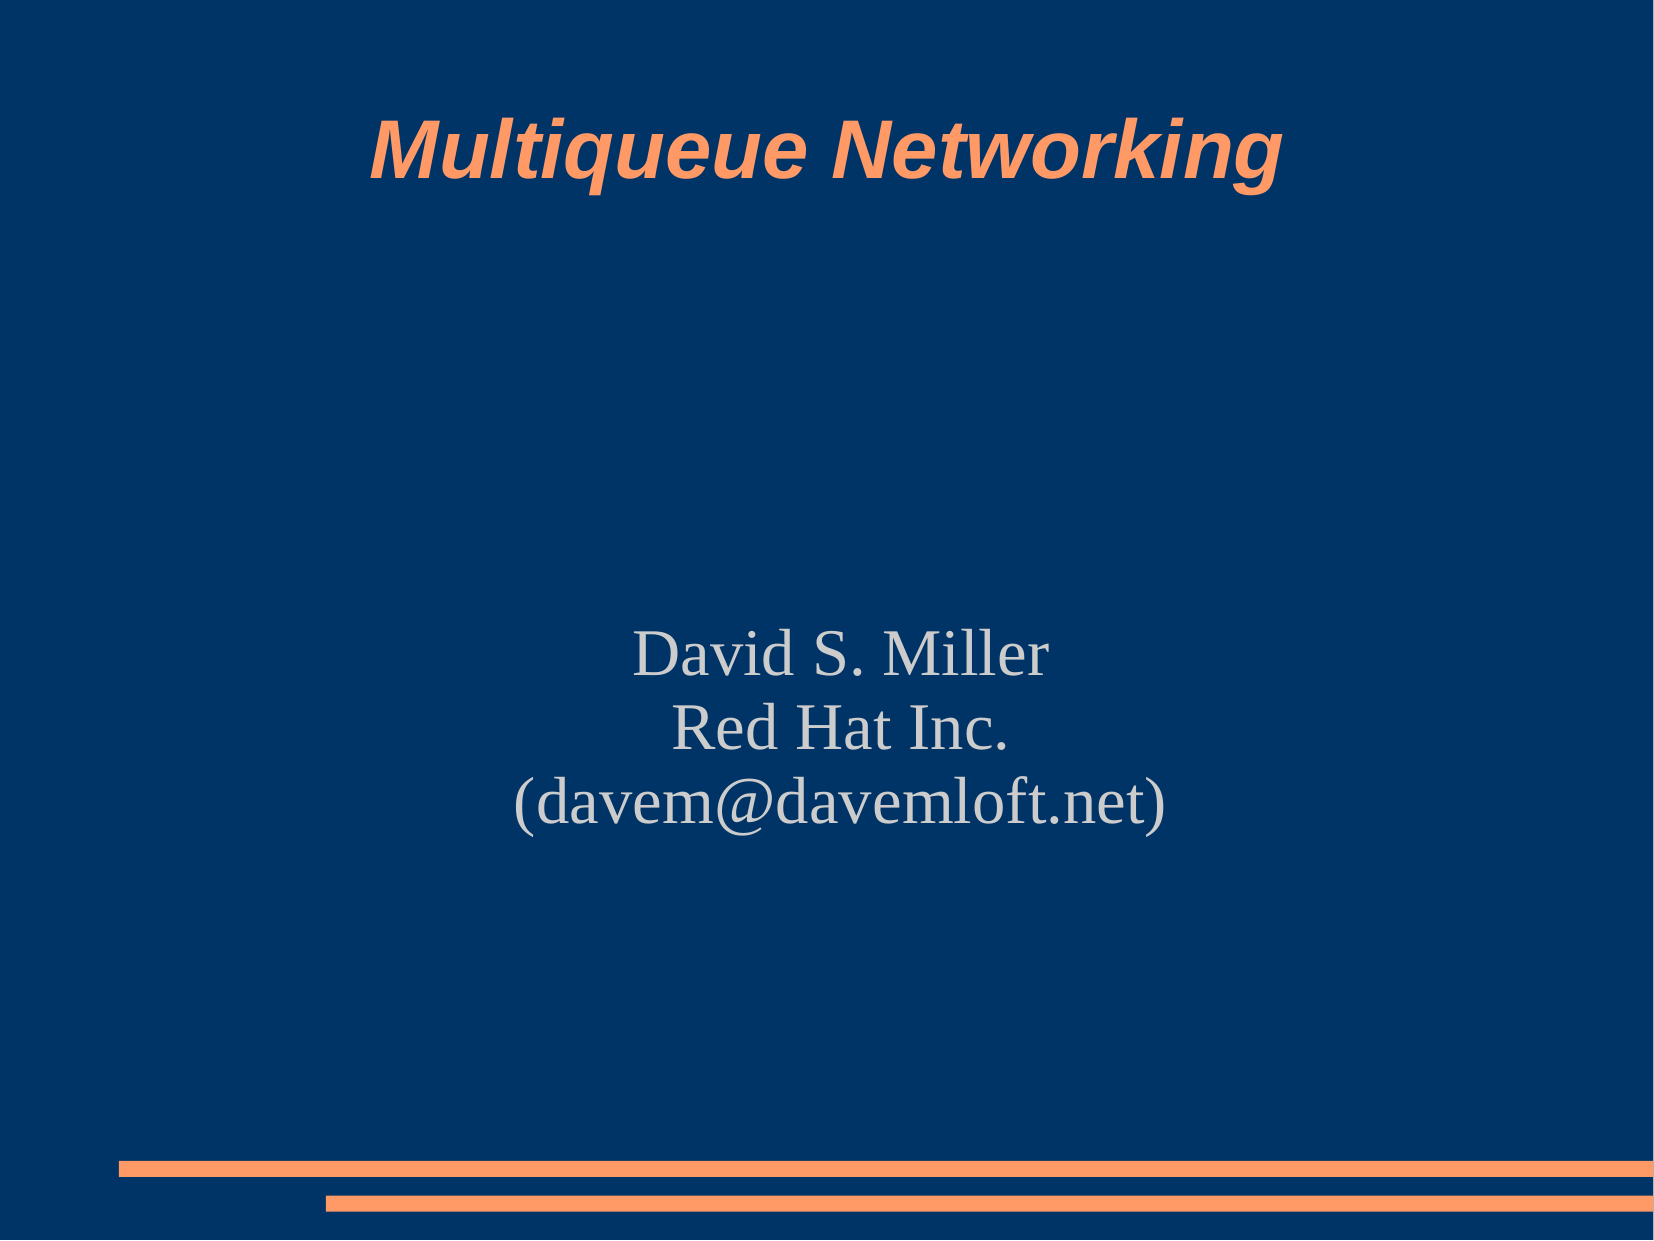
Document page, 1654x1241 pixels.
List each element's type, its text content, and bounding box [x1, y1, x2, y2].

subtitle David S. Miller Red Hat Inc. (davem@davemloft.net) [121, 329, 1561, 1125]
title Multiqueue Networking [121, 53, 1534, 247]
